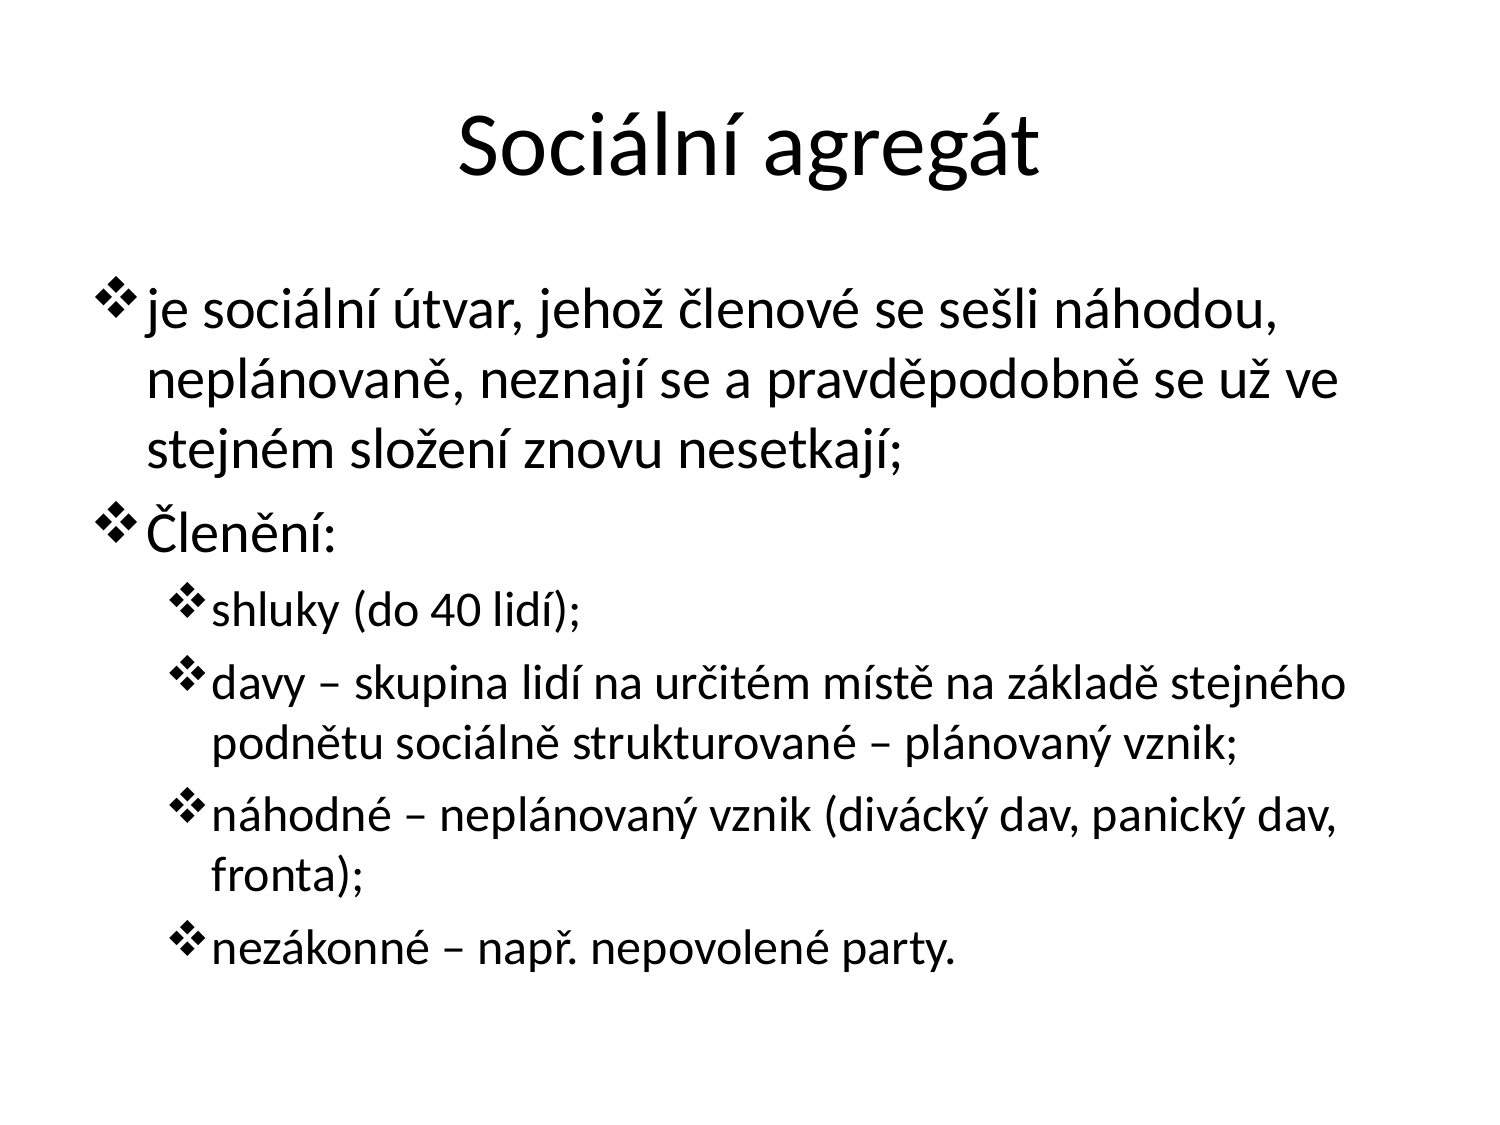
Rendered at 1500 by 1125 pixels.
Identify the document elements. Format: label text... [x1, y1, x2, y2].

title Sociální agregát [75, 45, 1426, 233]
list je sociální útvar, jehož členové se sešli náhodou, neplánovaně, neznají se a pravděpodobně se už ve stejném složení znovu nesetkají; Členění: shluky (do 40 lidí); davy – skupina lidí na určitém místě na základě stejného podnětu sociálně strukturované – plánovaný vznik; náhodné – neplánovaný vznik (divácký dav, panický dav, fronta); nezákonné – např. nepovolené party. [75, 262, 1426, 1006]
